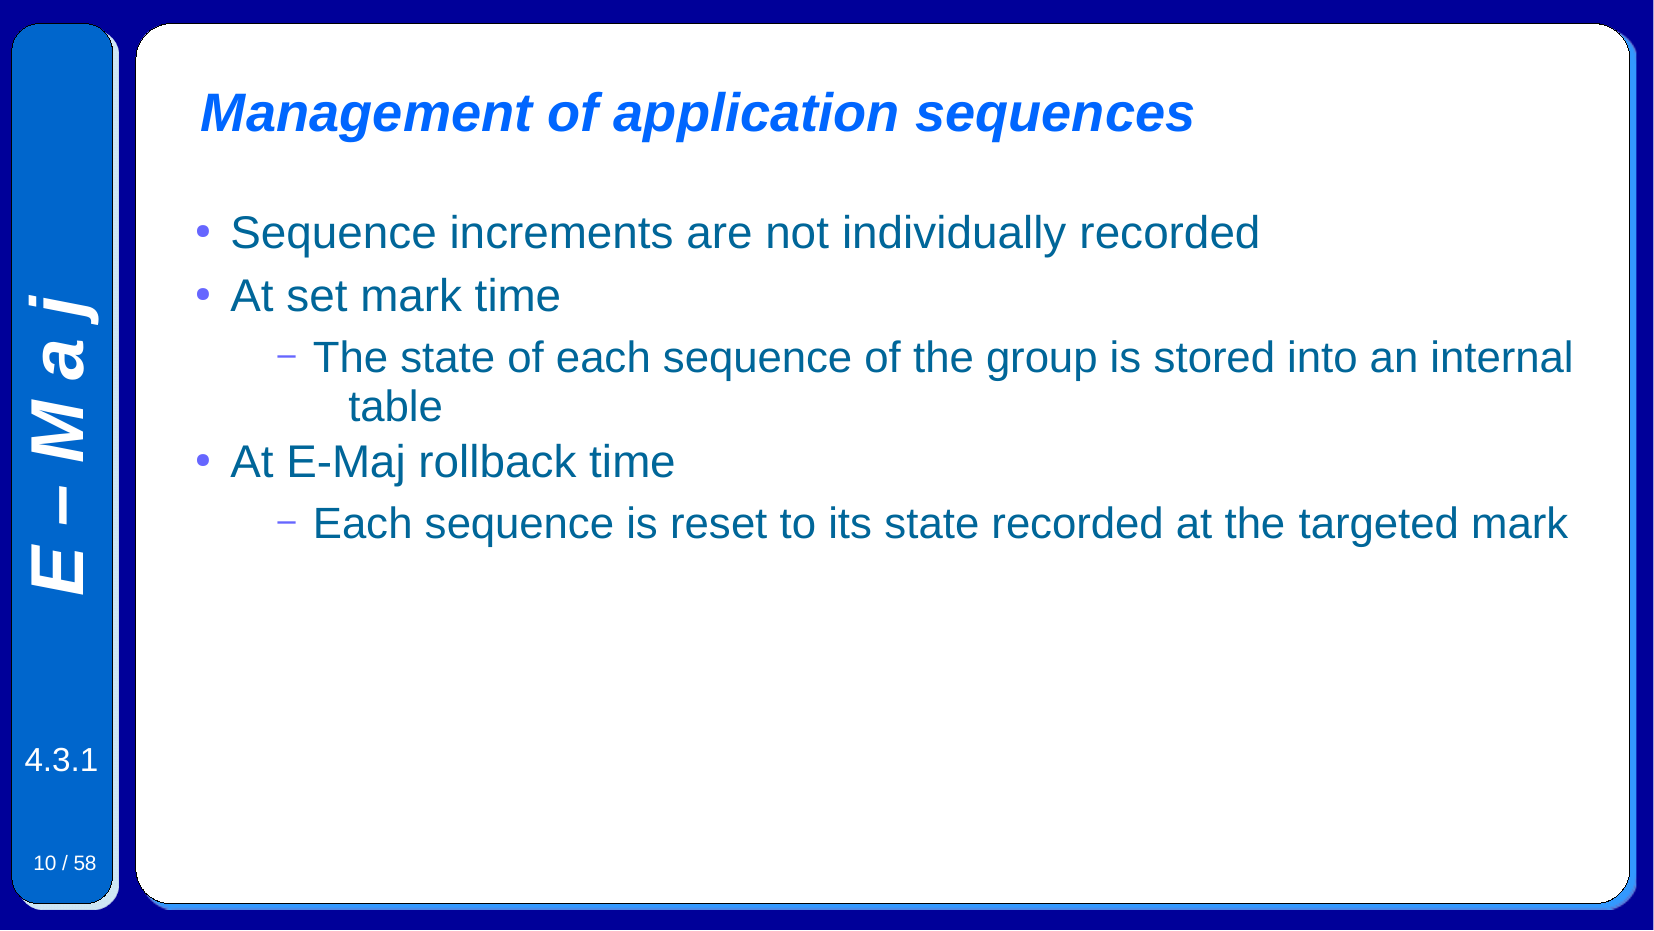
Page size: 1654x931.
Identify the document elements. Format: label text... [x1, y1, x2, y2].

title Management of application sequences [200, 34, 1575, 191]
list Sequence increments are not individually recorded At set mark time The state of each sequence of the group is stored into an internal table At E-Maj rollback time Each sequence is reset to its state recorded at the targeted mark [177, 206, 1587, 827]
